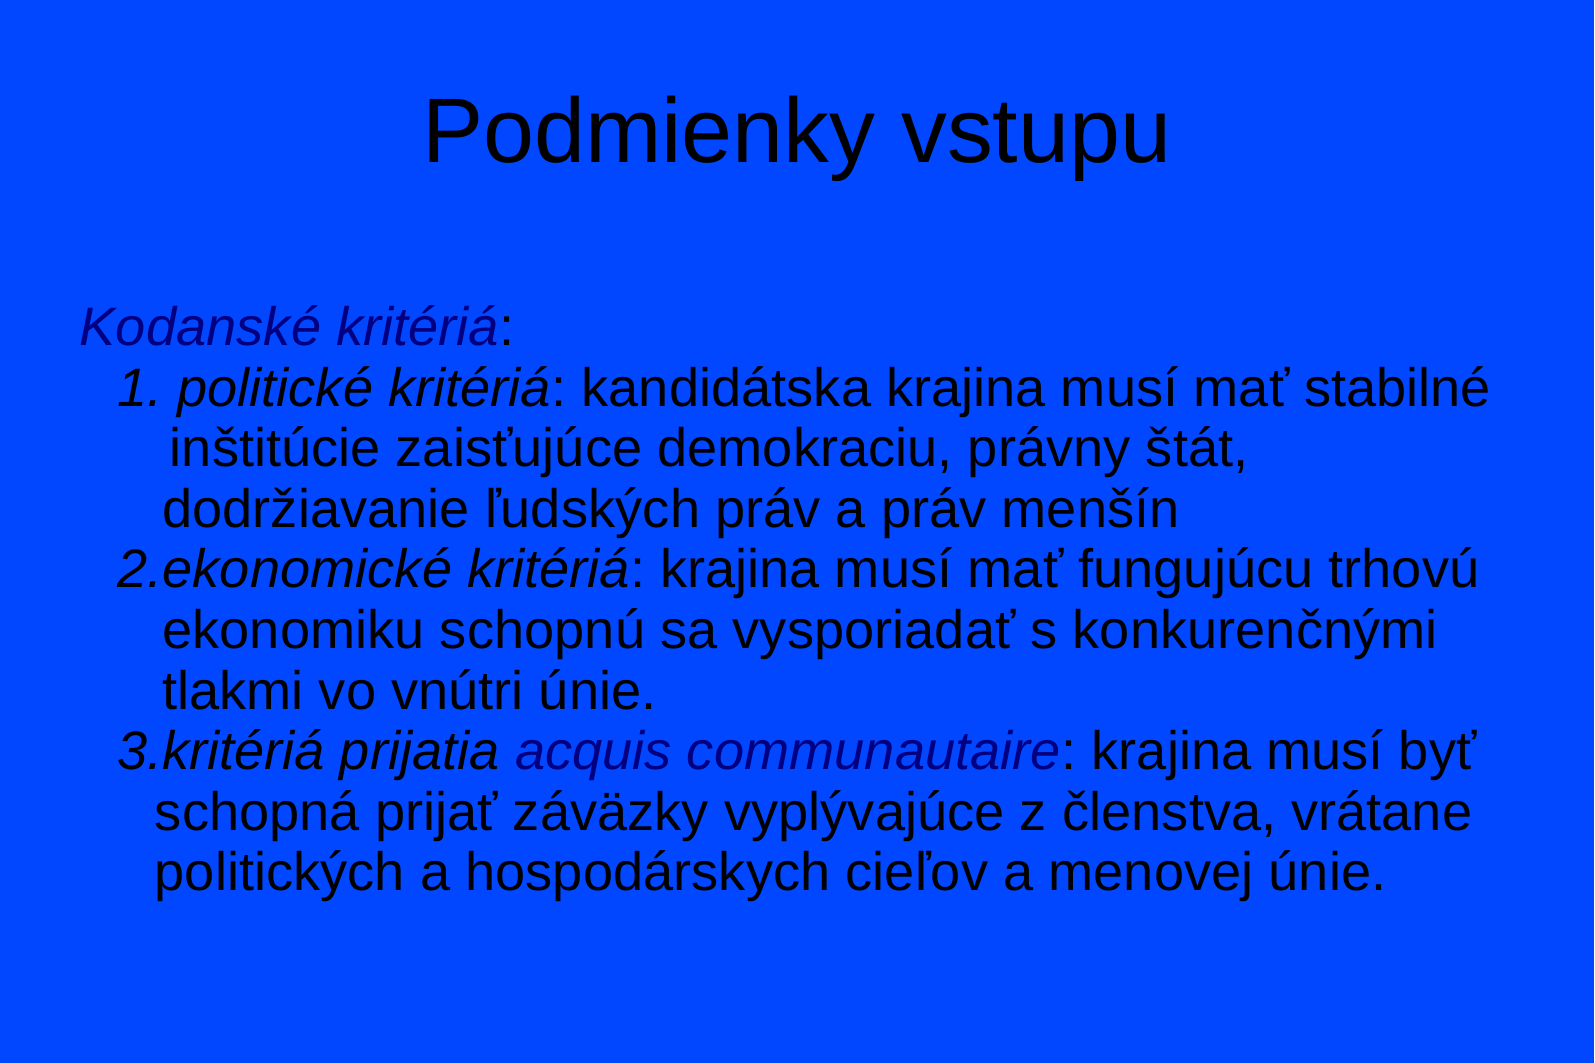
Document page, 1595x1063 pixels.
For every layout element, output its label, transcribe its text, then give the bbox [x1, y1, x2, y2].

subtitle Kodanské kritériá: 1. politické kritériá: kandidátska krajina musí mať stabilné inštitúcie zaisťujúce demokraciu, právny štát, dodržiavanie ľudských práv a práv menšín 2.ekonomické kritériá: krajina musí mať fungujúcu trhovú ekonomiku schopnú sa vysporiadať s konkurenčnými tlakmi vo vnútri únie. 3.kritériá prijatia acquis communautaire: krajina musí byť schopná prijať záväzky vyplývajúce z členstva, vrátane politických a hospodárskych cieľov a menovej únie. [79, 256, 1515, 943]
title Podmienky vstupu [79, 49, 1515, 213]
